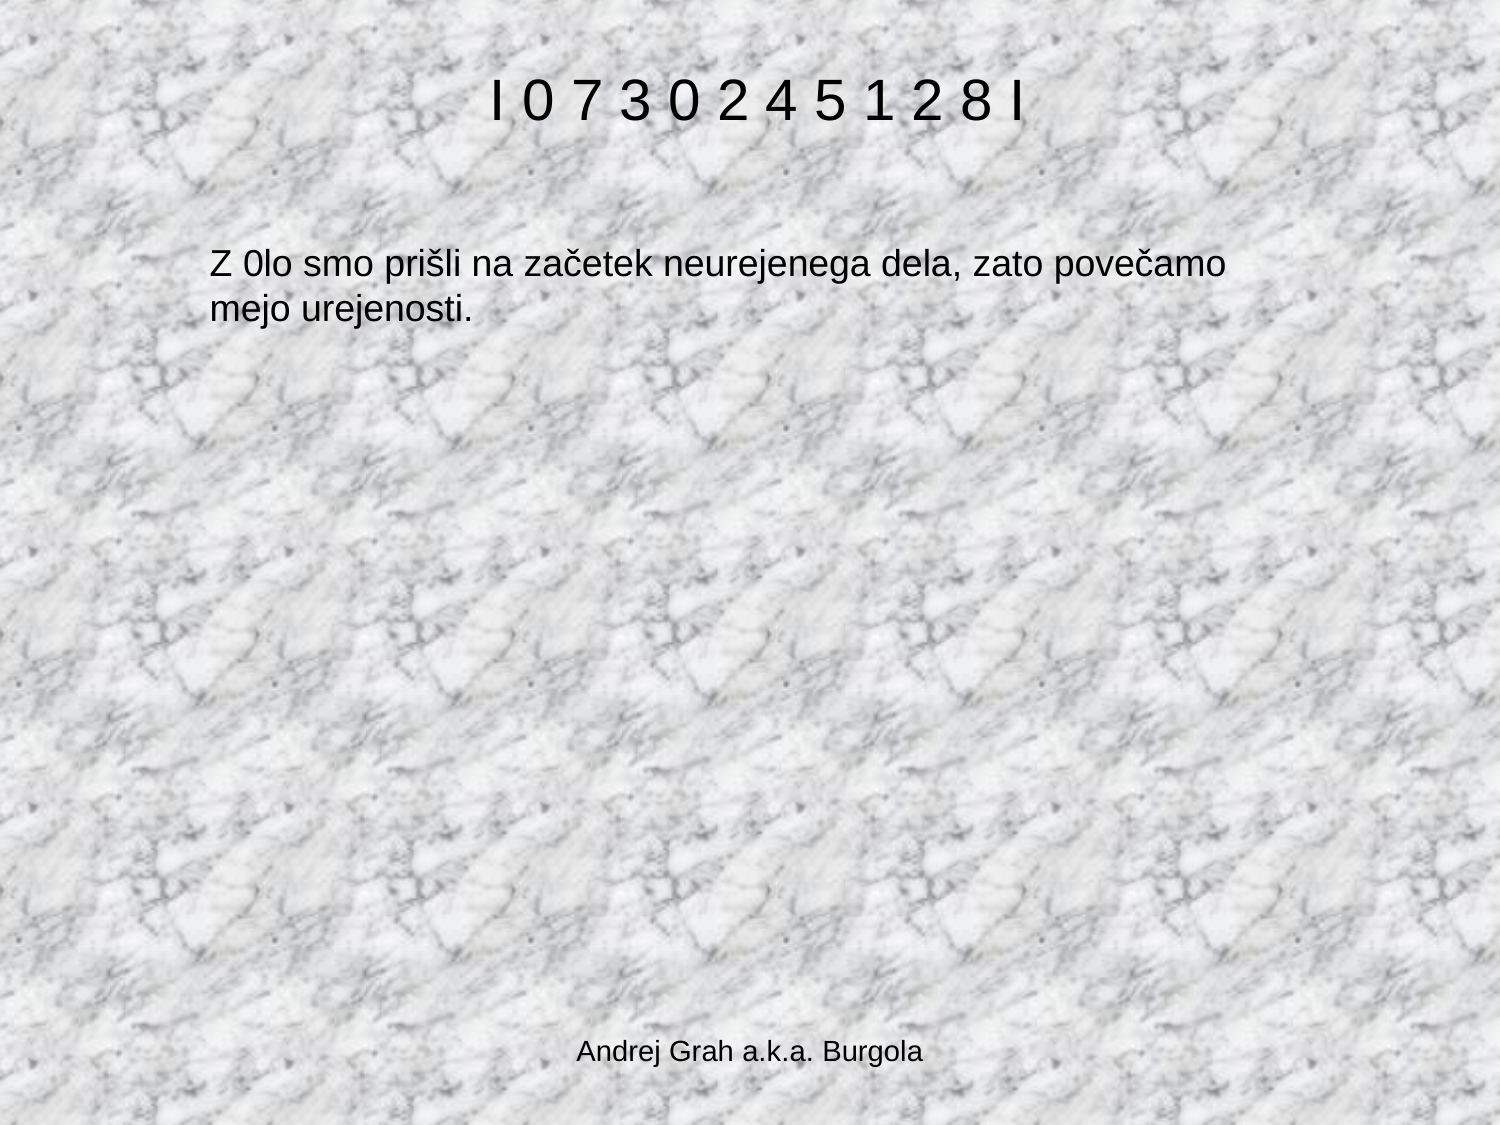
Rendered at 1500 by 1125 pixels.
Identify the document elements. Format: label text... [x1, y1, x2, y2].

picture [0, 0, 1500, 1125]
text_box I 0 7 3 0 2 4 5 1 2 8 I [265, 54, 1235, 141]
text_box Andrej Grah a.k.a. Burgola [512, 1024, 988, 1103]
text_box Z 0lo smo prišli na začetek neurejenega dela, zato povečamo mejo urejenosti. [194, 231, 1282, 338]
